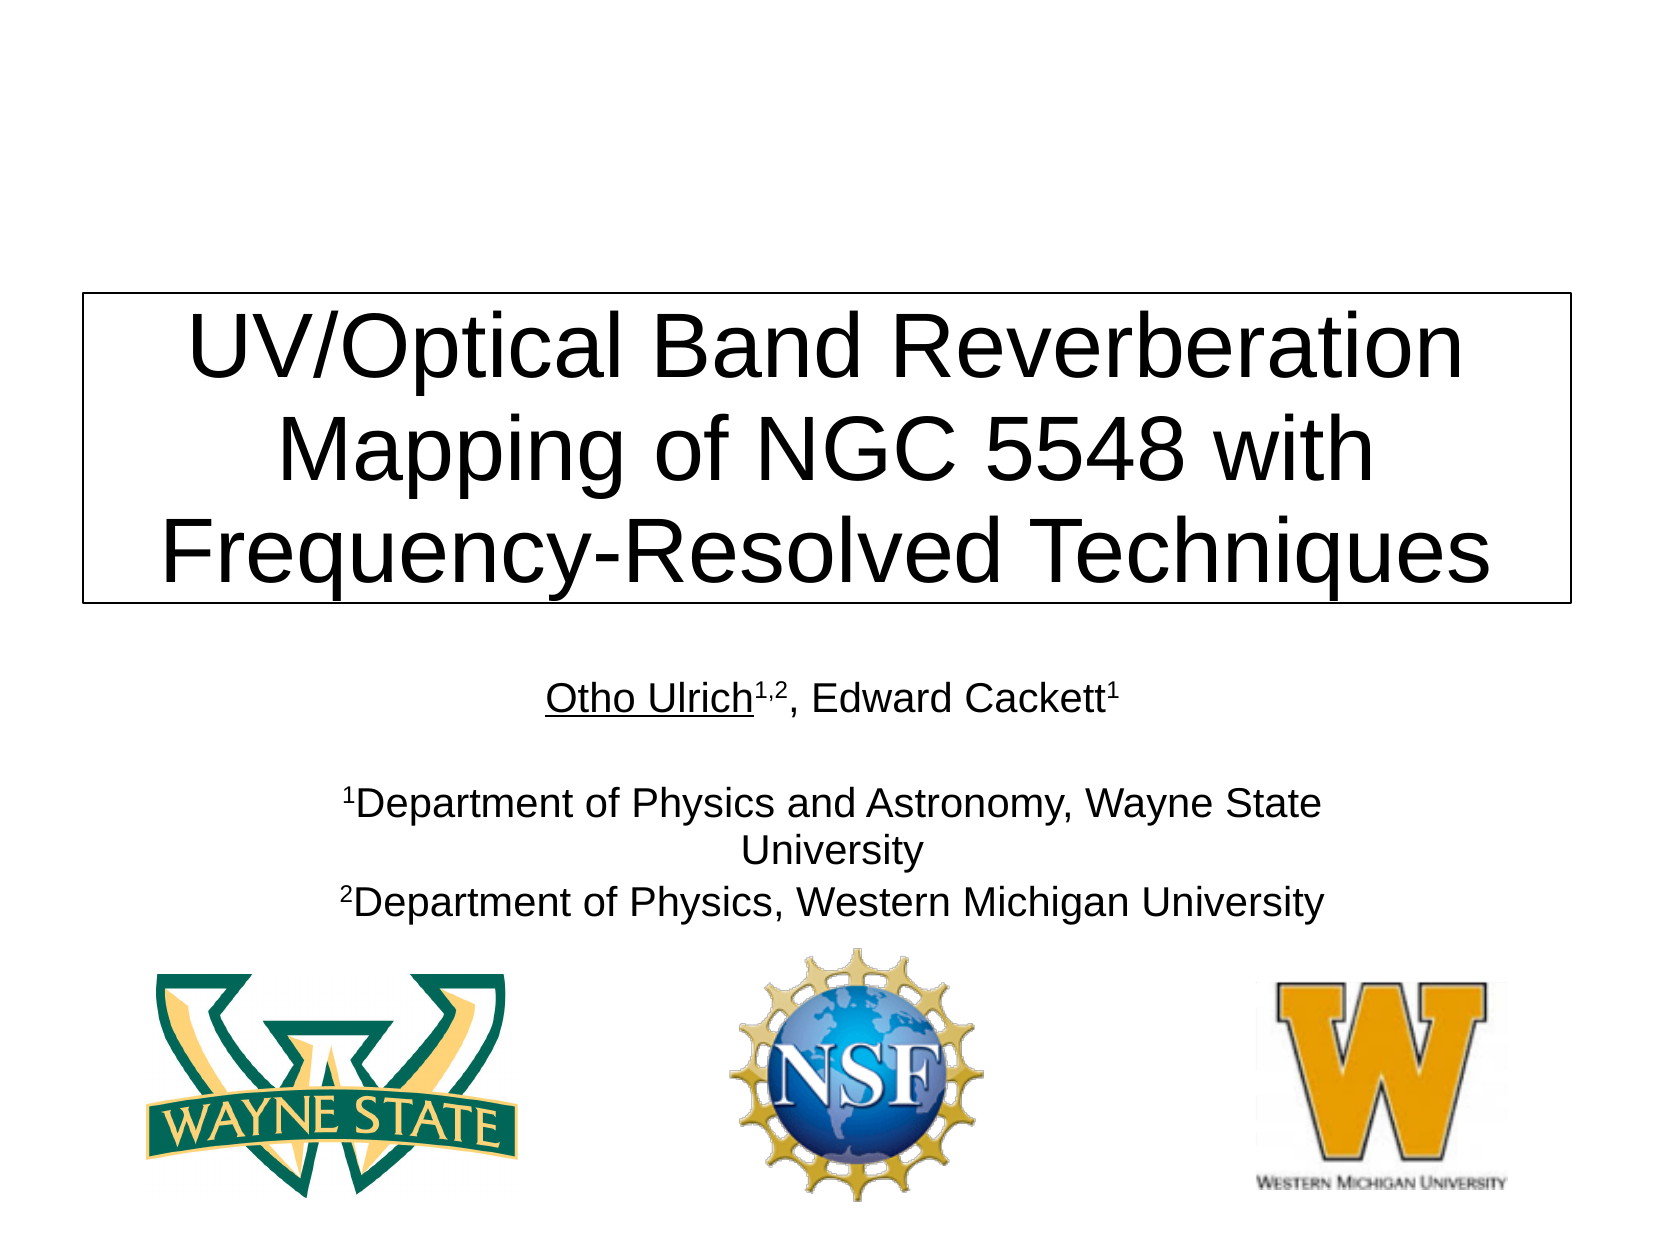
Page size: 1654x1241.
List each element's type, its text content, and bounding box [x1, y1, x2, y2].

picture [146, 974, 518, 1198]
title UV/Optical Band Reverberation Mapping of NGC 5548 with Frequency-Resolved Techniques [82, 293, 1571, 604]
picture [727, 944, 987, 1206]
picture [1255, 981, 1508, 1190]
subtitle Otho Ulrich1,2, Edward Cackett1 1Department of Physics and Astronomy, Wayne State University 2Department of Physics, Western Michigan University [270, 675, 1396, 1035]
